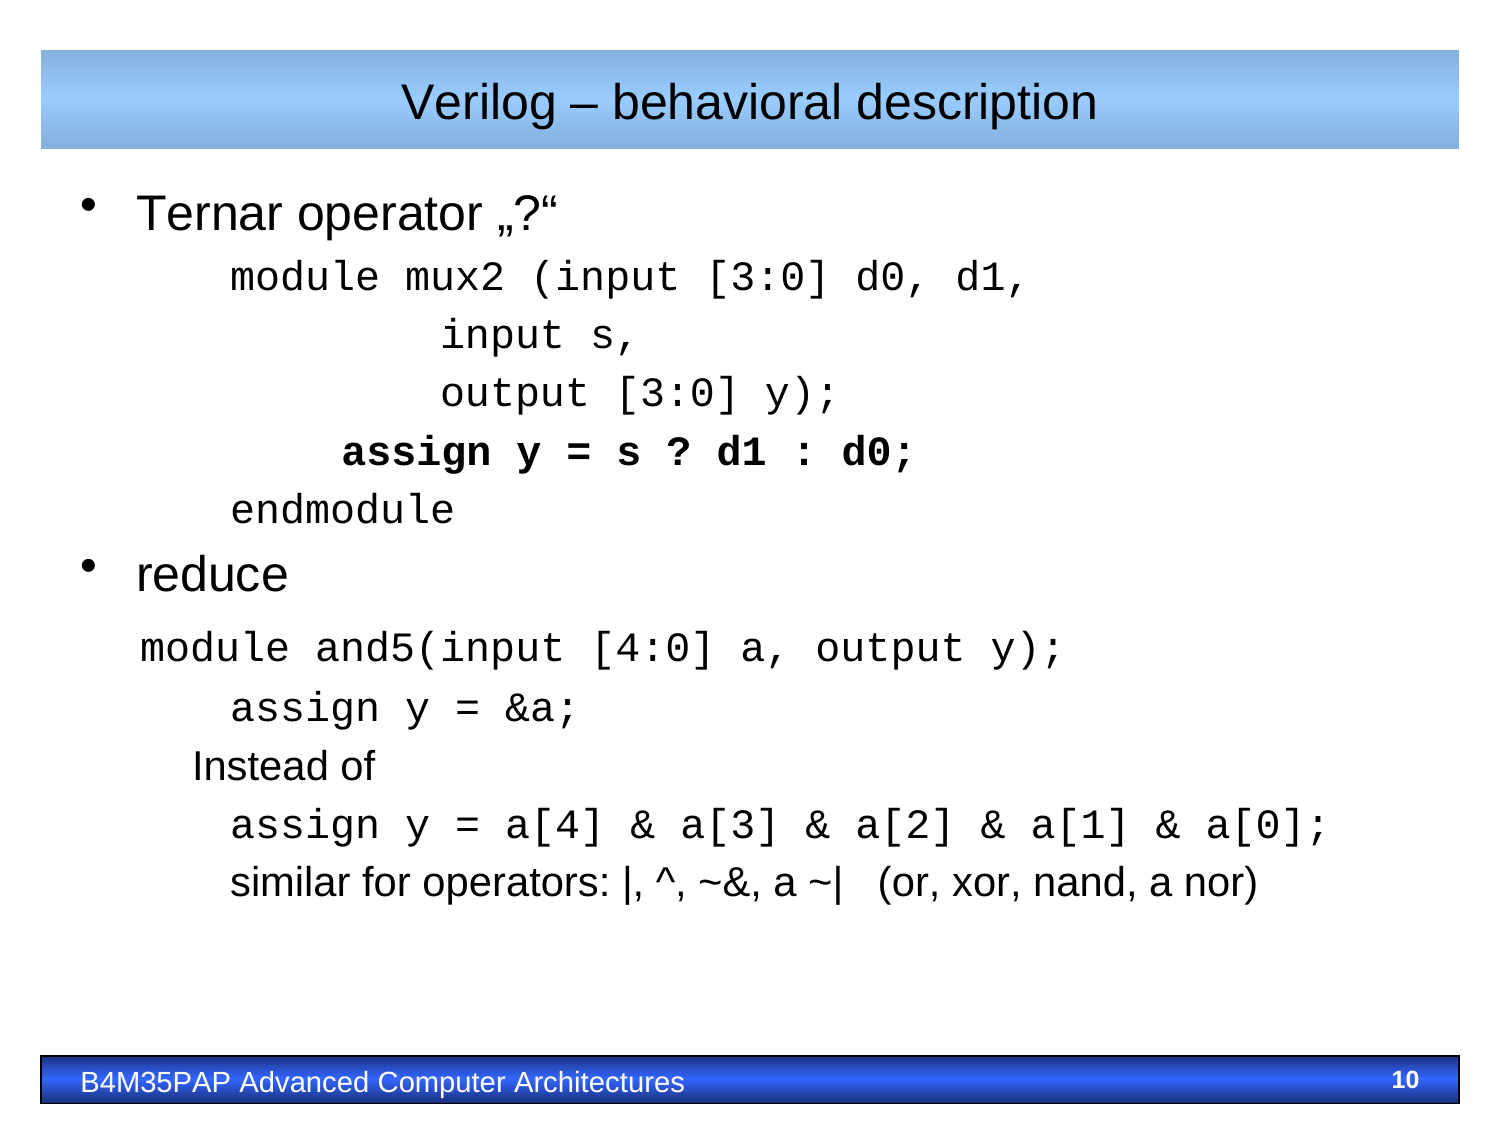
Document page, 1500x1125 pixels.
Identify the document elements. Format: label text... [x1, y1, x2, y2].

title Verilog – behavioral description [41, 50, 1459, 149]
list Ternar operator „?“ module mux2 (input [3:0] d0, d1, input s, output [3:0] y); assign y = s ? d1 : d0; endmodule reduce module and5(input [4:0] a, output y); assign y = &a; Instead of assign y = a[4] & a[3] & a[2] & a[1] & a[0]; similar for operators: |, ^, ~&, a ~| (or, xor, nand, a nor) [64, 172, 1436, 1000]
